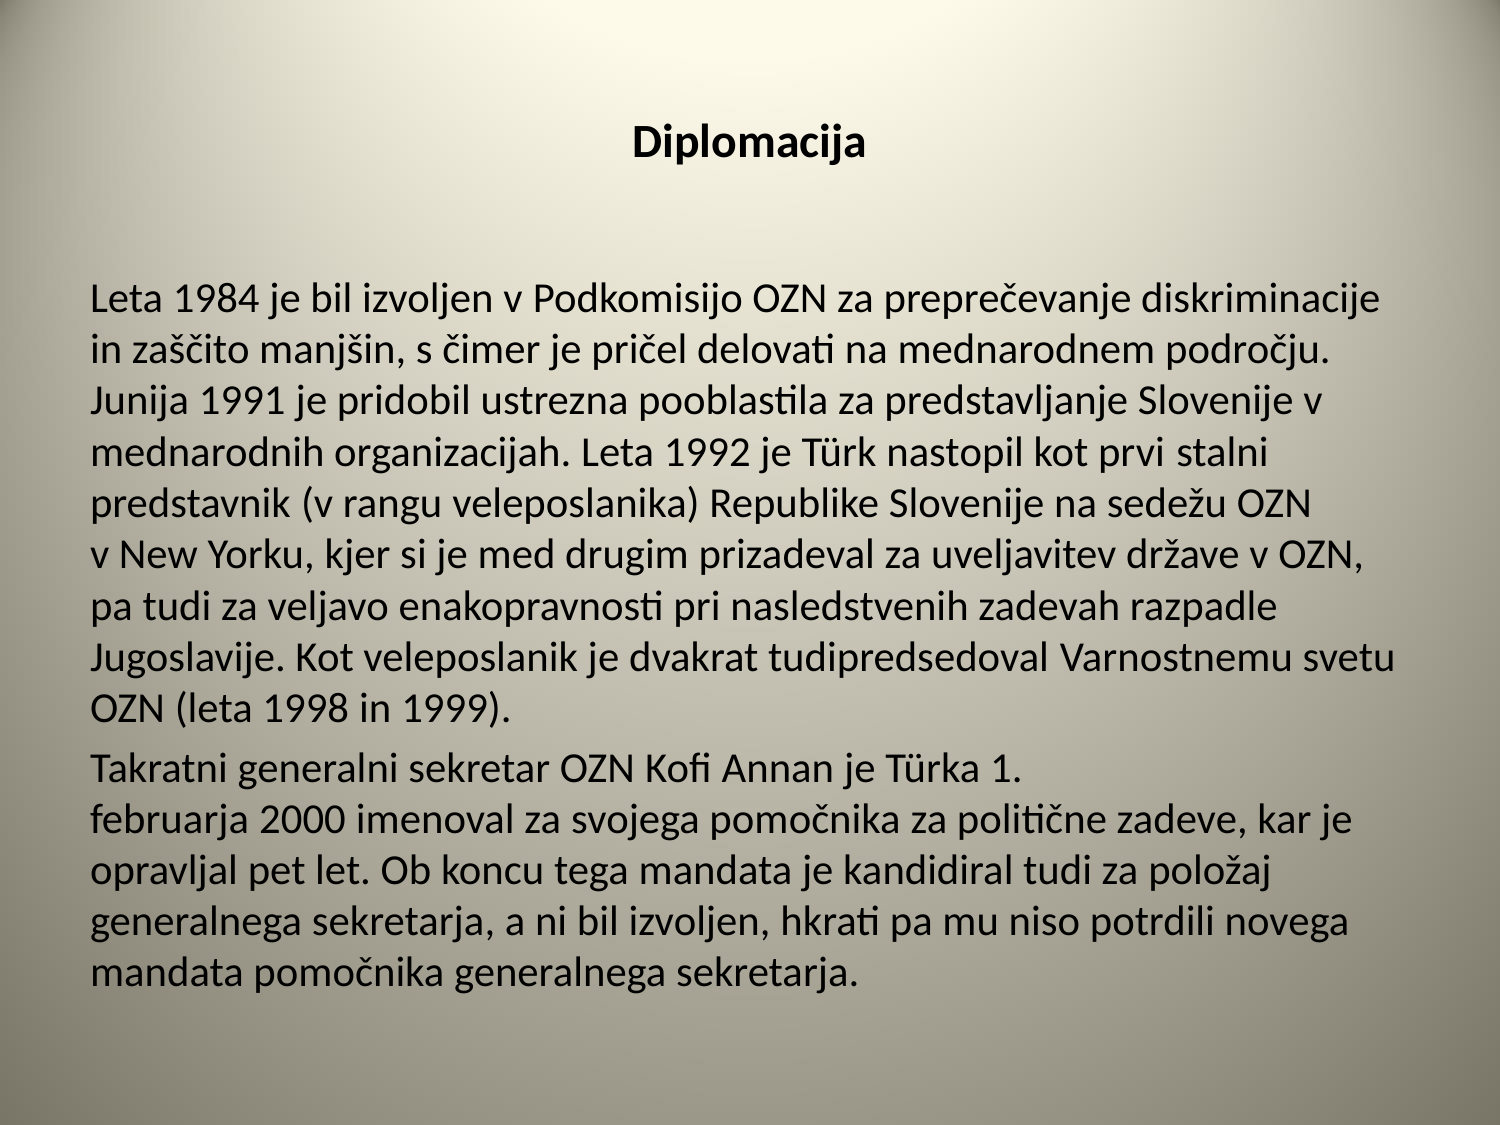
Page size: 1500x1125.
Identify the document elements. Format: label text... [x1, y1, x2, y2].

list Leta 1984 je bil izvoljen v Podkomisijo OZN za preprečevanje diskriminacije in zaščito manjšin, s čimer je pričel delovati na mednarodnem področju. Junija 1991 je pridobil ustrezna pooblastila za predstavljanje Slovenije v mednarodnih organizacijah. Leta 1992 je Türk nastopil kot prvi stalni predstavnik (v rangu veleposlanika) Republike Slovenije na sedežu OZN v New Yorku, kjer si je med drugim prizadeval za uveljavitev države v OZN, pa tudi za veljavo enakopravnosti pri nasledstvenih zadevah razpadle Jugoslavije. Kot veleposlanik je dvakrat tudipredsedoval Varnostnemu svetu OZN (leta 1998 in 1999). Takratni generalni sekretar OZN Kofi Annan je Türka 1. februarja 2000 imenoval za svojega pomočnika za politične zadeve, kar je opravljal pet let. Ob koncu tega mandata je kandidiral tudi za položaj generalnega sekretarja, a ni bil izvoljen, hkrati pa mu niso potrdili novega mandata pomočnika generalnega sekretarja. [75, 262, 1425, 1005]
title Diplomacija [75, 45, 1425, 233]
picture [0, 0, 1500, 1125]
